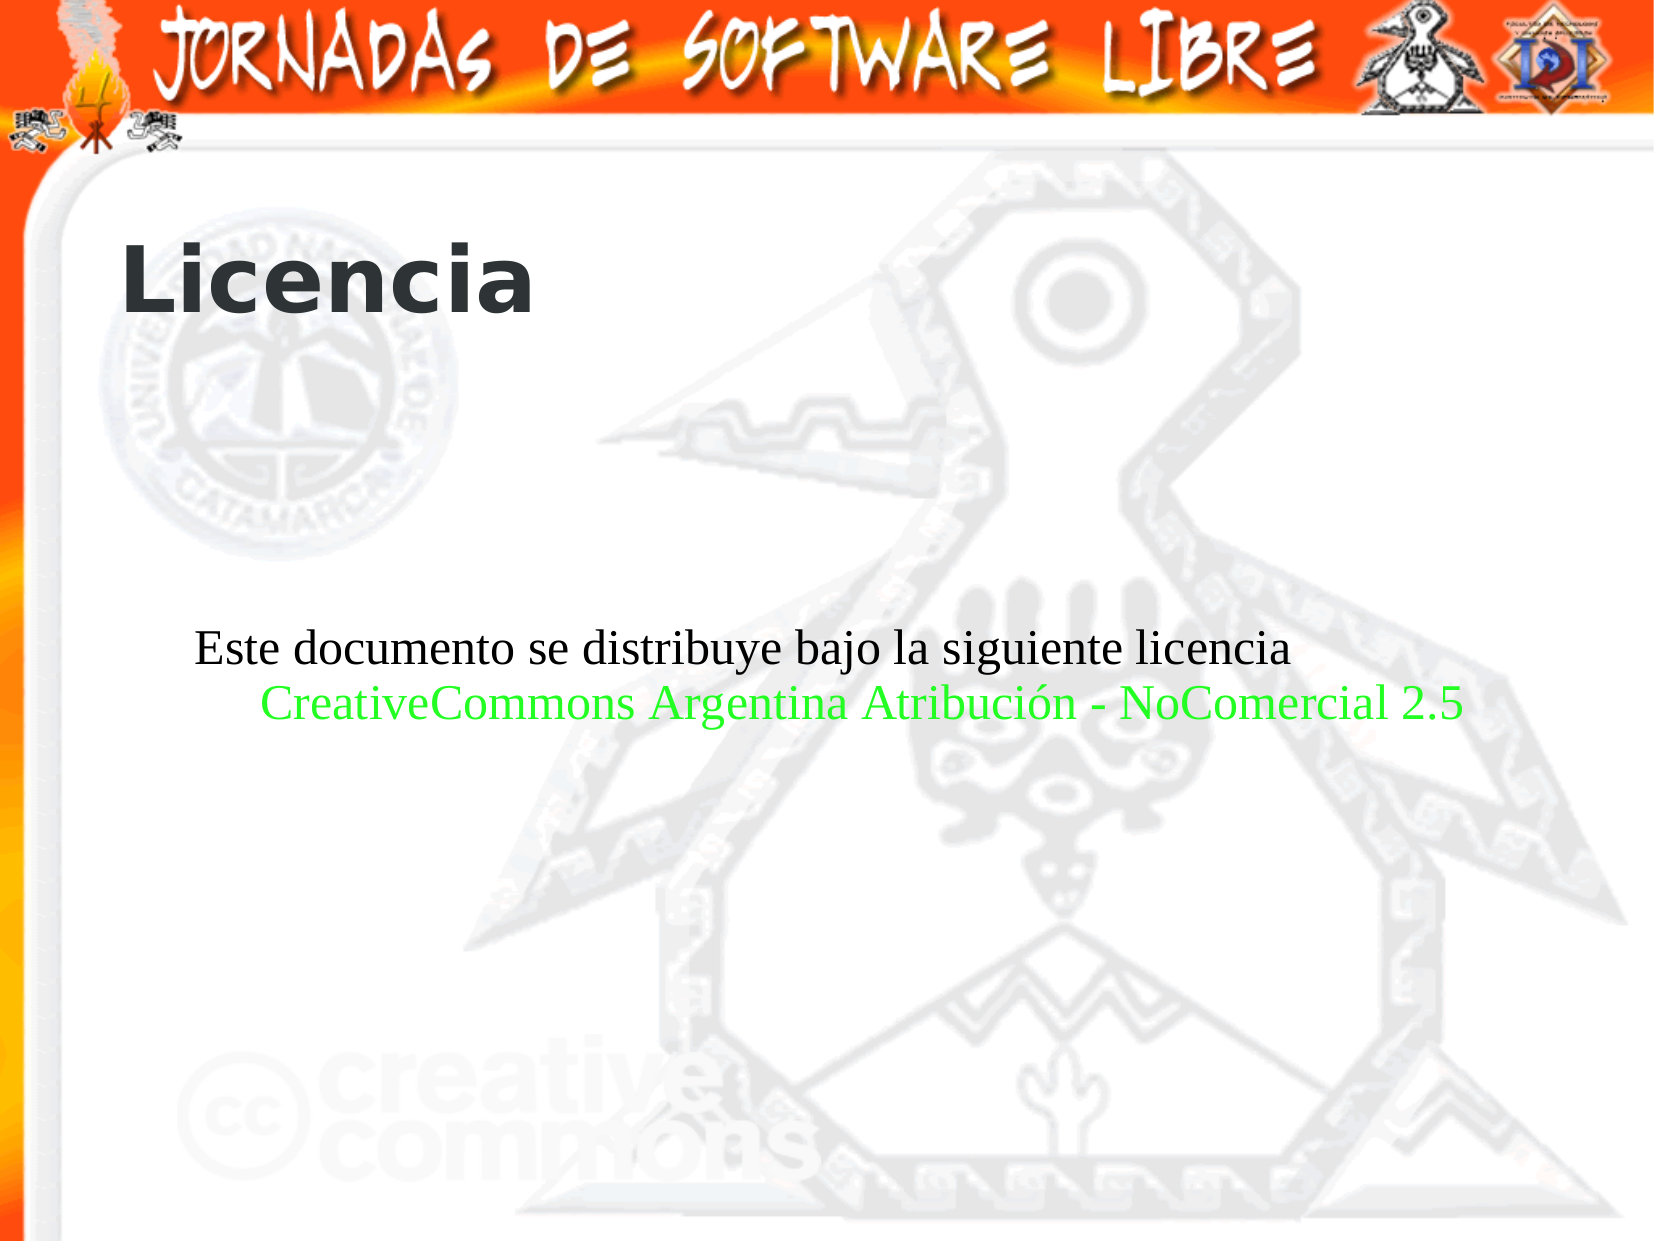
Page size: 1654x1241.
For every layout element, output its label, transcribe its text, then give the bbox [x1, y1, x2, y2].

picture [0, 0, 1654, 1241]
title Licencia [118, 176, 1607, 384]
text_box Este documento se distribuye bajo la siguiente licencia CreativeCommons Argentina Atribución - NoComercial 2.5 [177, 620, 1536, 742]
